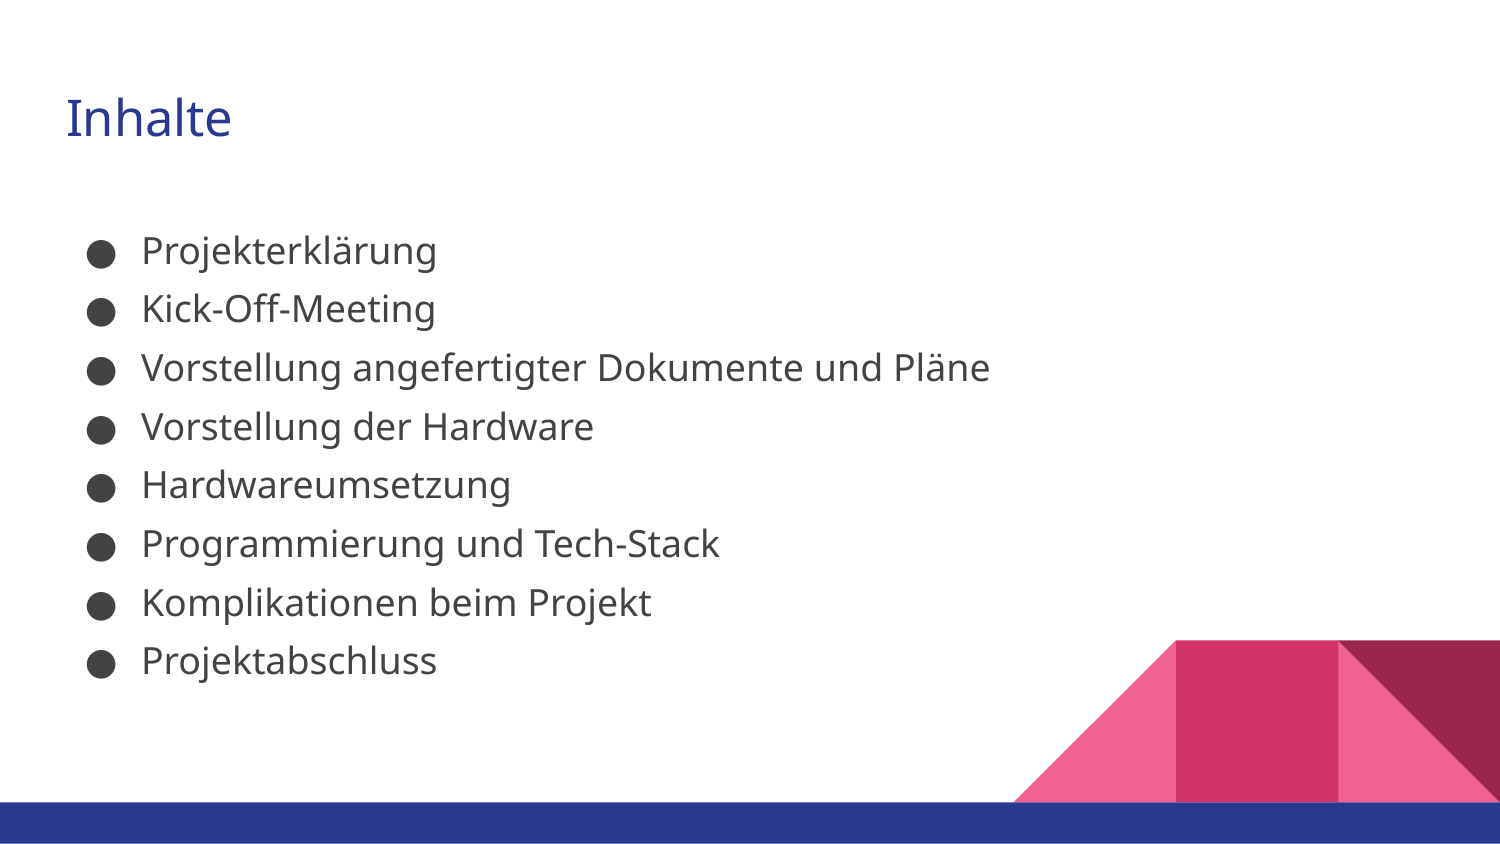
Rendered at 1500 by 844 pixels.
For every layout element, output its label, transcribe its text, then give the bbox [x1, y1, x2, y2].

title Inhalte [51, 67, 1449, 167]
list Projekterklärung Kick-Off-Meeting Vorstellung angefertigter Dokumente und Pläne Vorstellung der Hardware Hardwareumsetzung Programmierung und Tech-Stack Komplikationen beim Projekt Projektabschluss [51, 201, 1449, 750]
